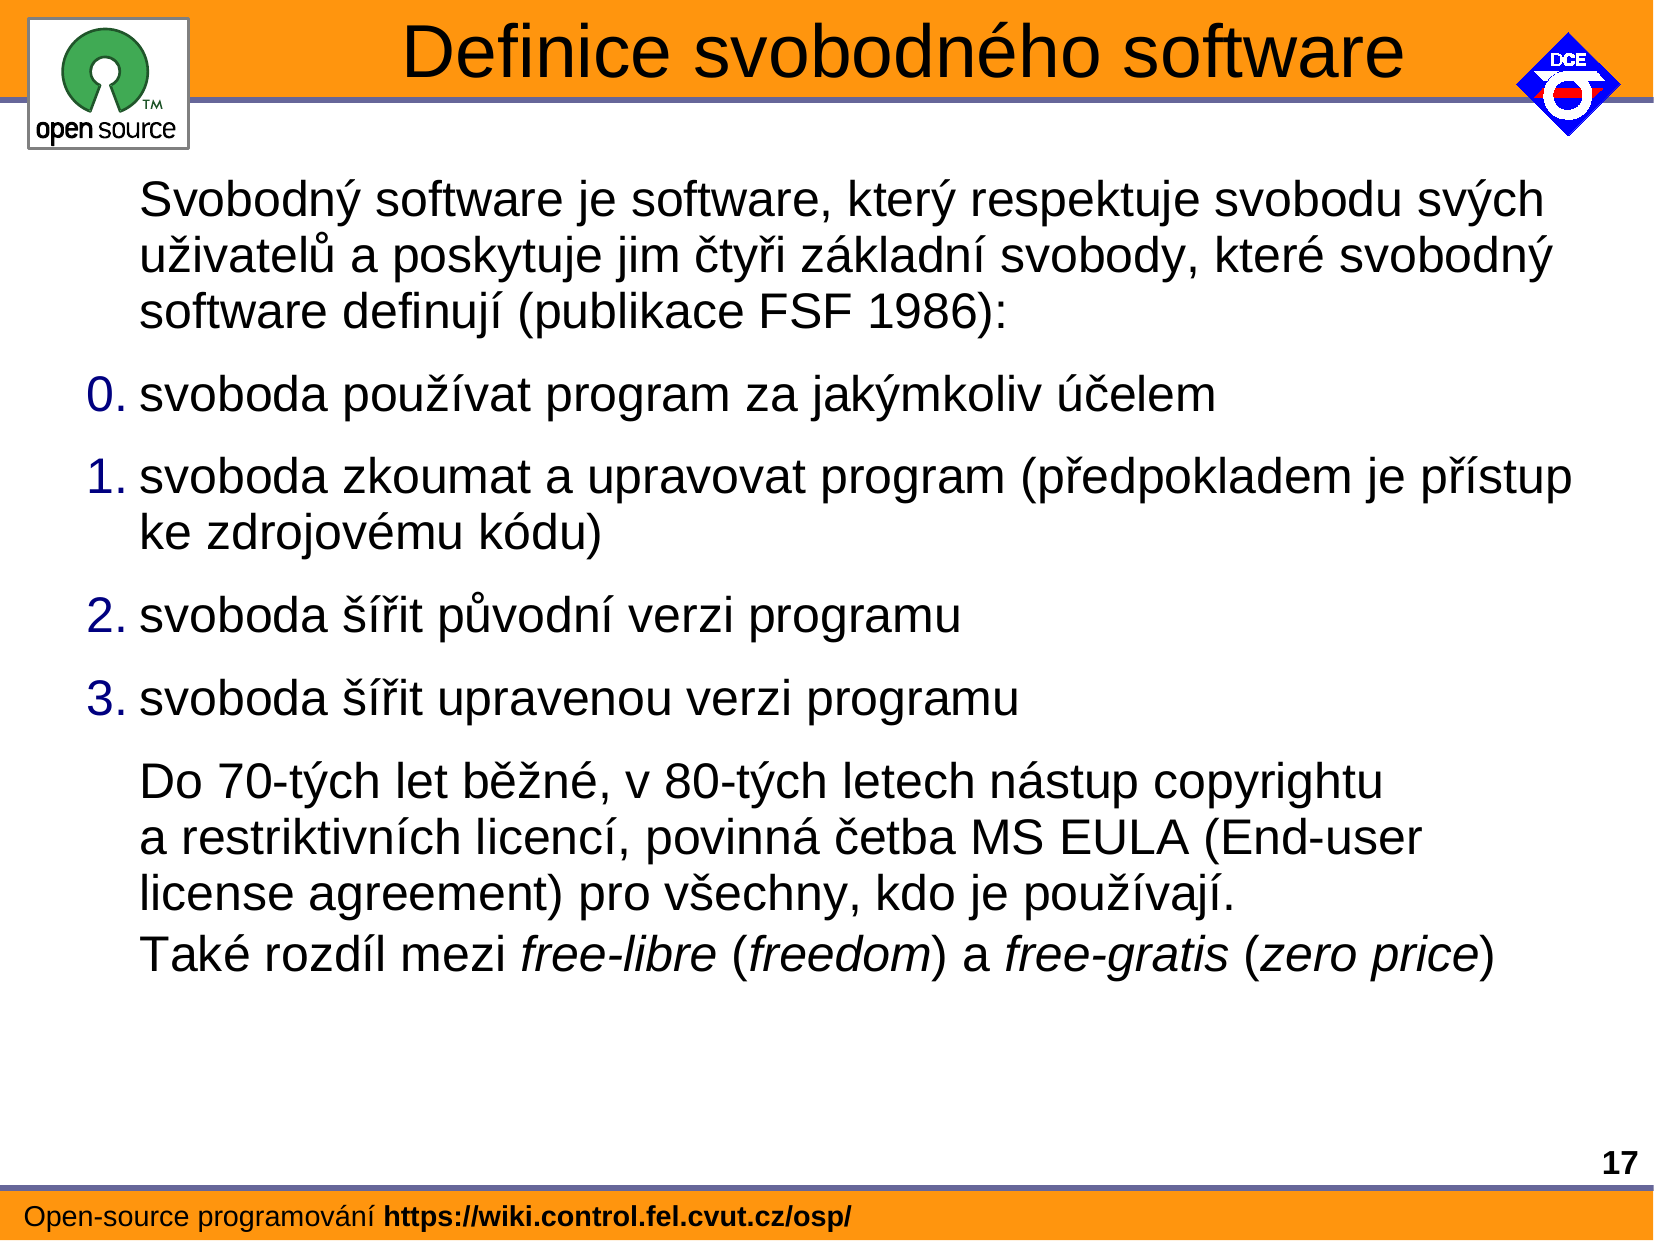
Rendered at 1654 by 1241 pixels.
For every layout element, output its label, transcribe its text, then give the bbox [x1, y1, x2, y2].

title Definice svobodného software [178, 5, 1631, 97]
list Svobodný software je software, který respektuje svobodu svých uživatelů a poskytuje jim čtyři základní svobody, které svobodný software definují (publikace FSF 1986): svoboda používat program za jakýmkoliv účelem svoboda zkoumat a upravovat program (předpokladem je přístup ke zdrojovému kódu) svoboda šířit původní verzi programu svoboda šířit upravenou verzi programu Do 70-tých let běžné, v 80-tých letech nástup copyrightu a restriktivních licencí, povinná četba MS EULA (End-user license agreement) pro všechny, kdo je používají. Také rozdíl mezi free-libre (freedom) a free-gratis (zero price) [68, 171, 1592, 1150]
